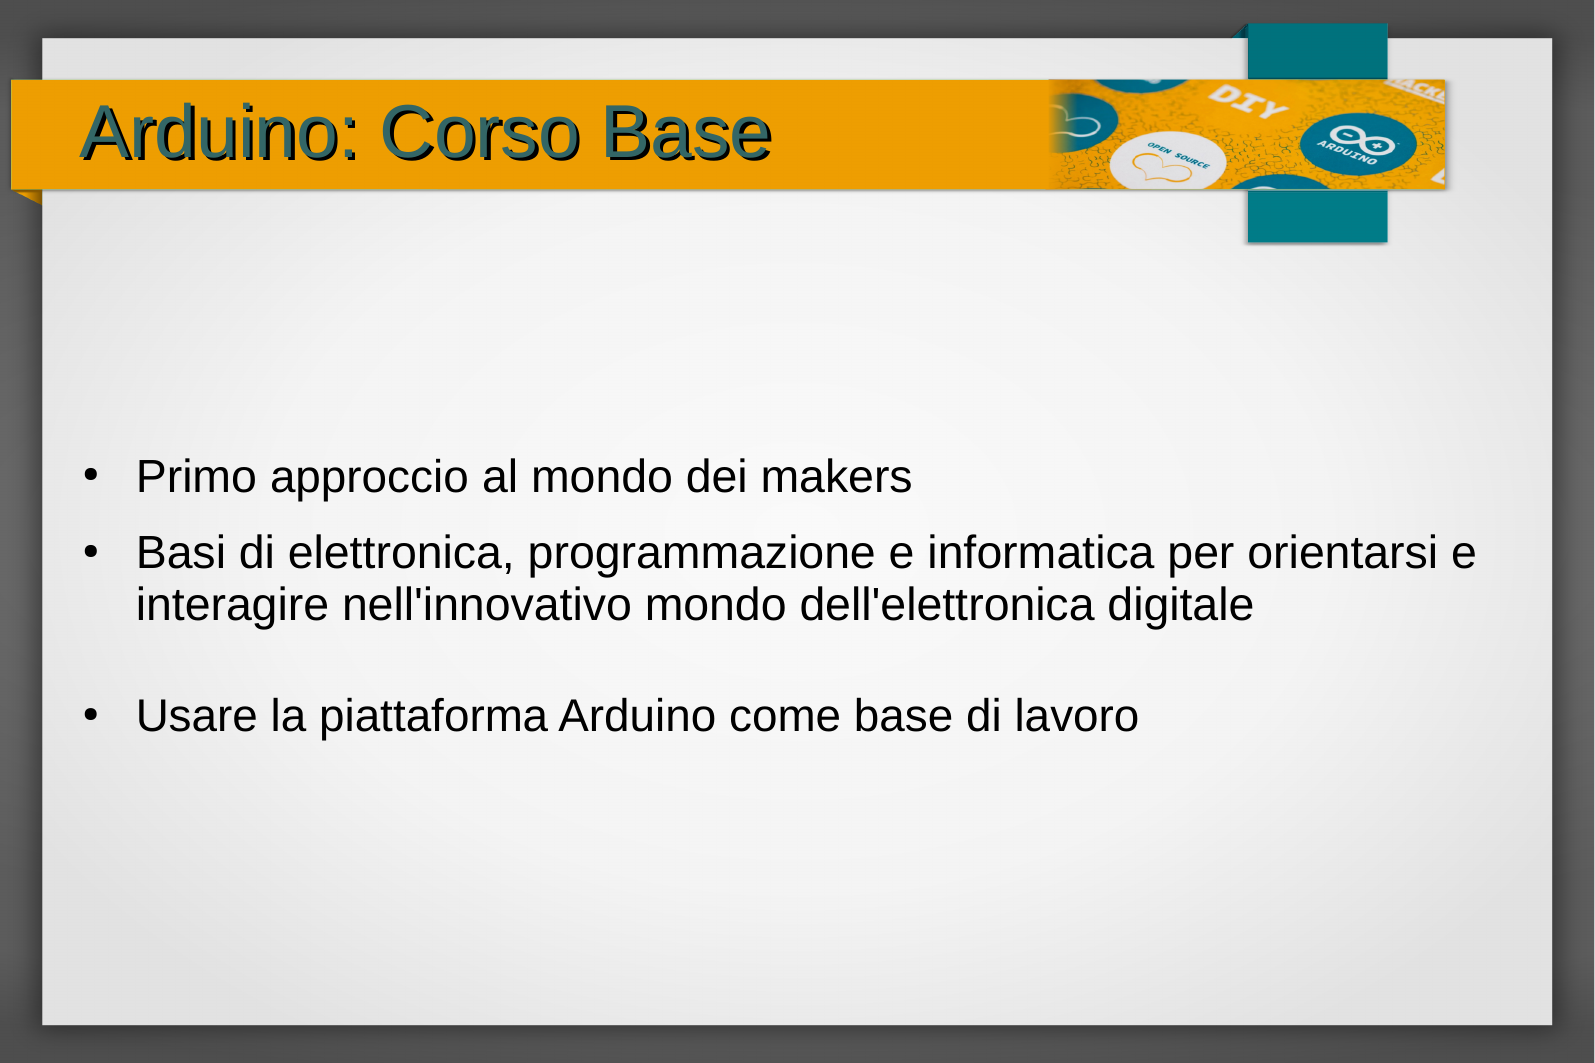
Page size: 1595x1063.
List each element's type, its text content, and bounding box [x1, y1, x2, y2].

list Usare la piattaforma Arduino come base di lavoro [64, 690, 1501, 985]
list Primo approccio al mondo dei makers Basi di elettronica, programmazione e informatica per orientarsi e interagire nell'innovativo mondo dell'elettronica digitale [64, 450, 1501, 690]
title Arduino: Corso Base [79, 80, 1219, 183]
text_box [72, 278, 1562, 622]
picture [0, 0, 1595, 1063]
